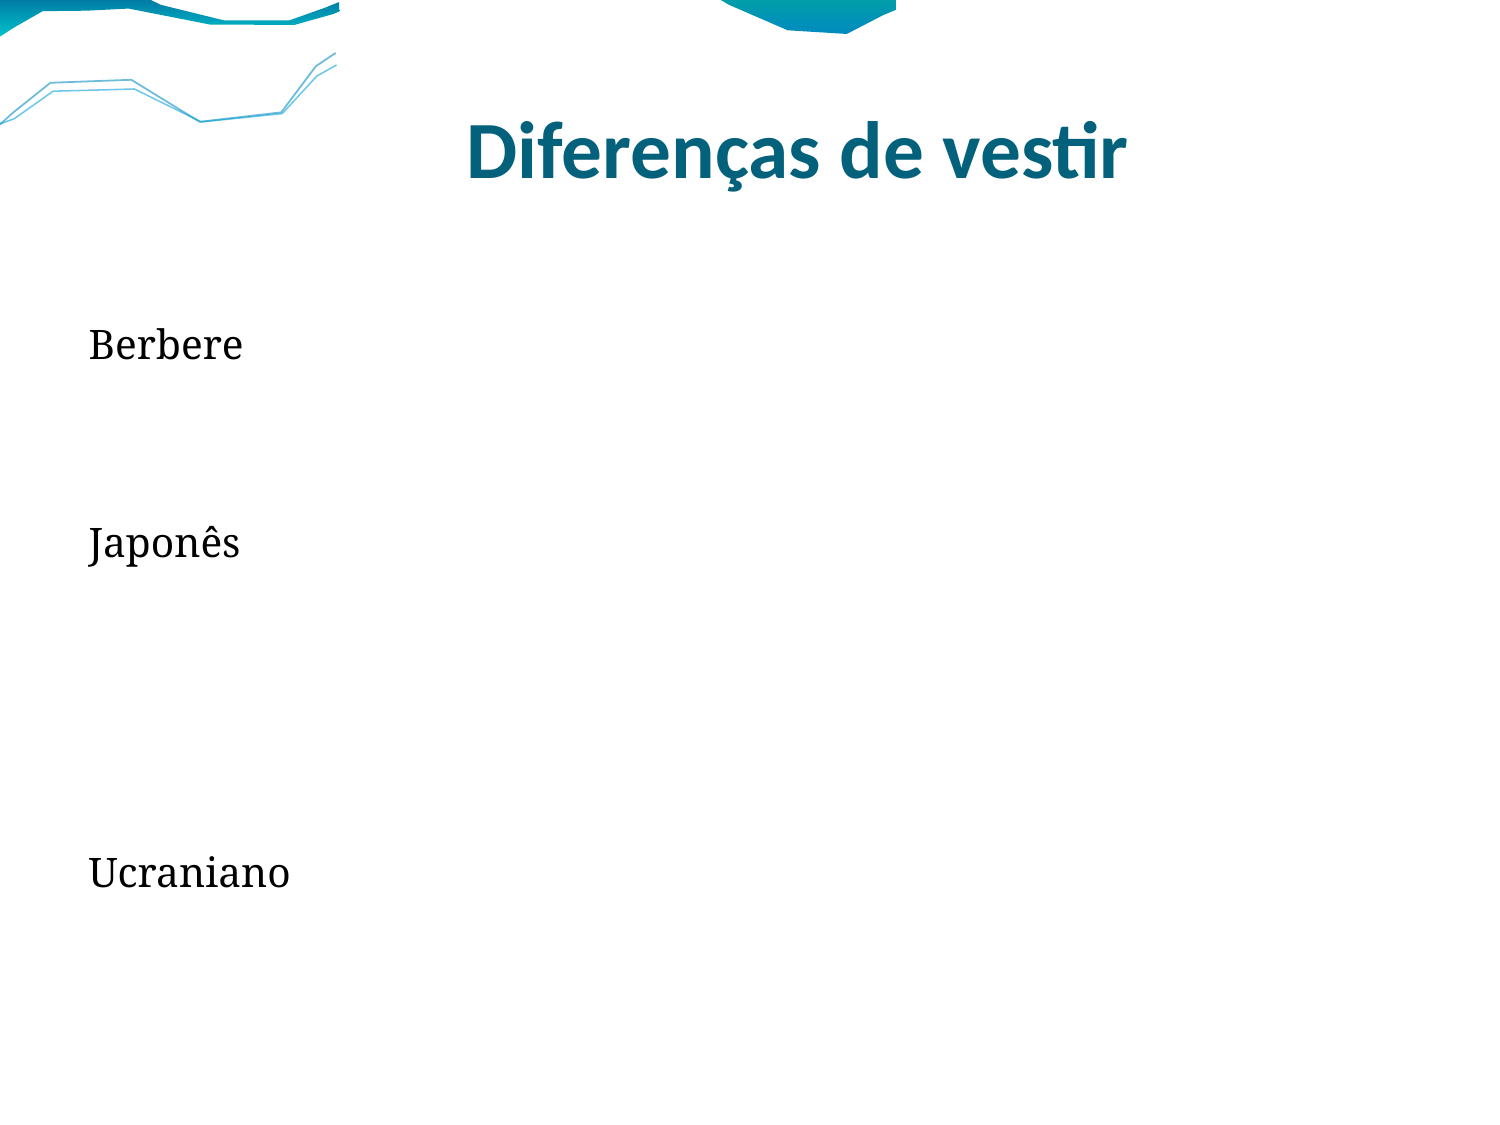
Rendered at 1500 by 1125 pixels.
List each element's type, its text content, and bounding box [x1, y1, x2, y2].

list Berbere Japonês Ucraniano [75, 317, 1425, 1038]
title Diferenças de vestir [183, 90, 1413, 190]
